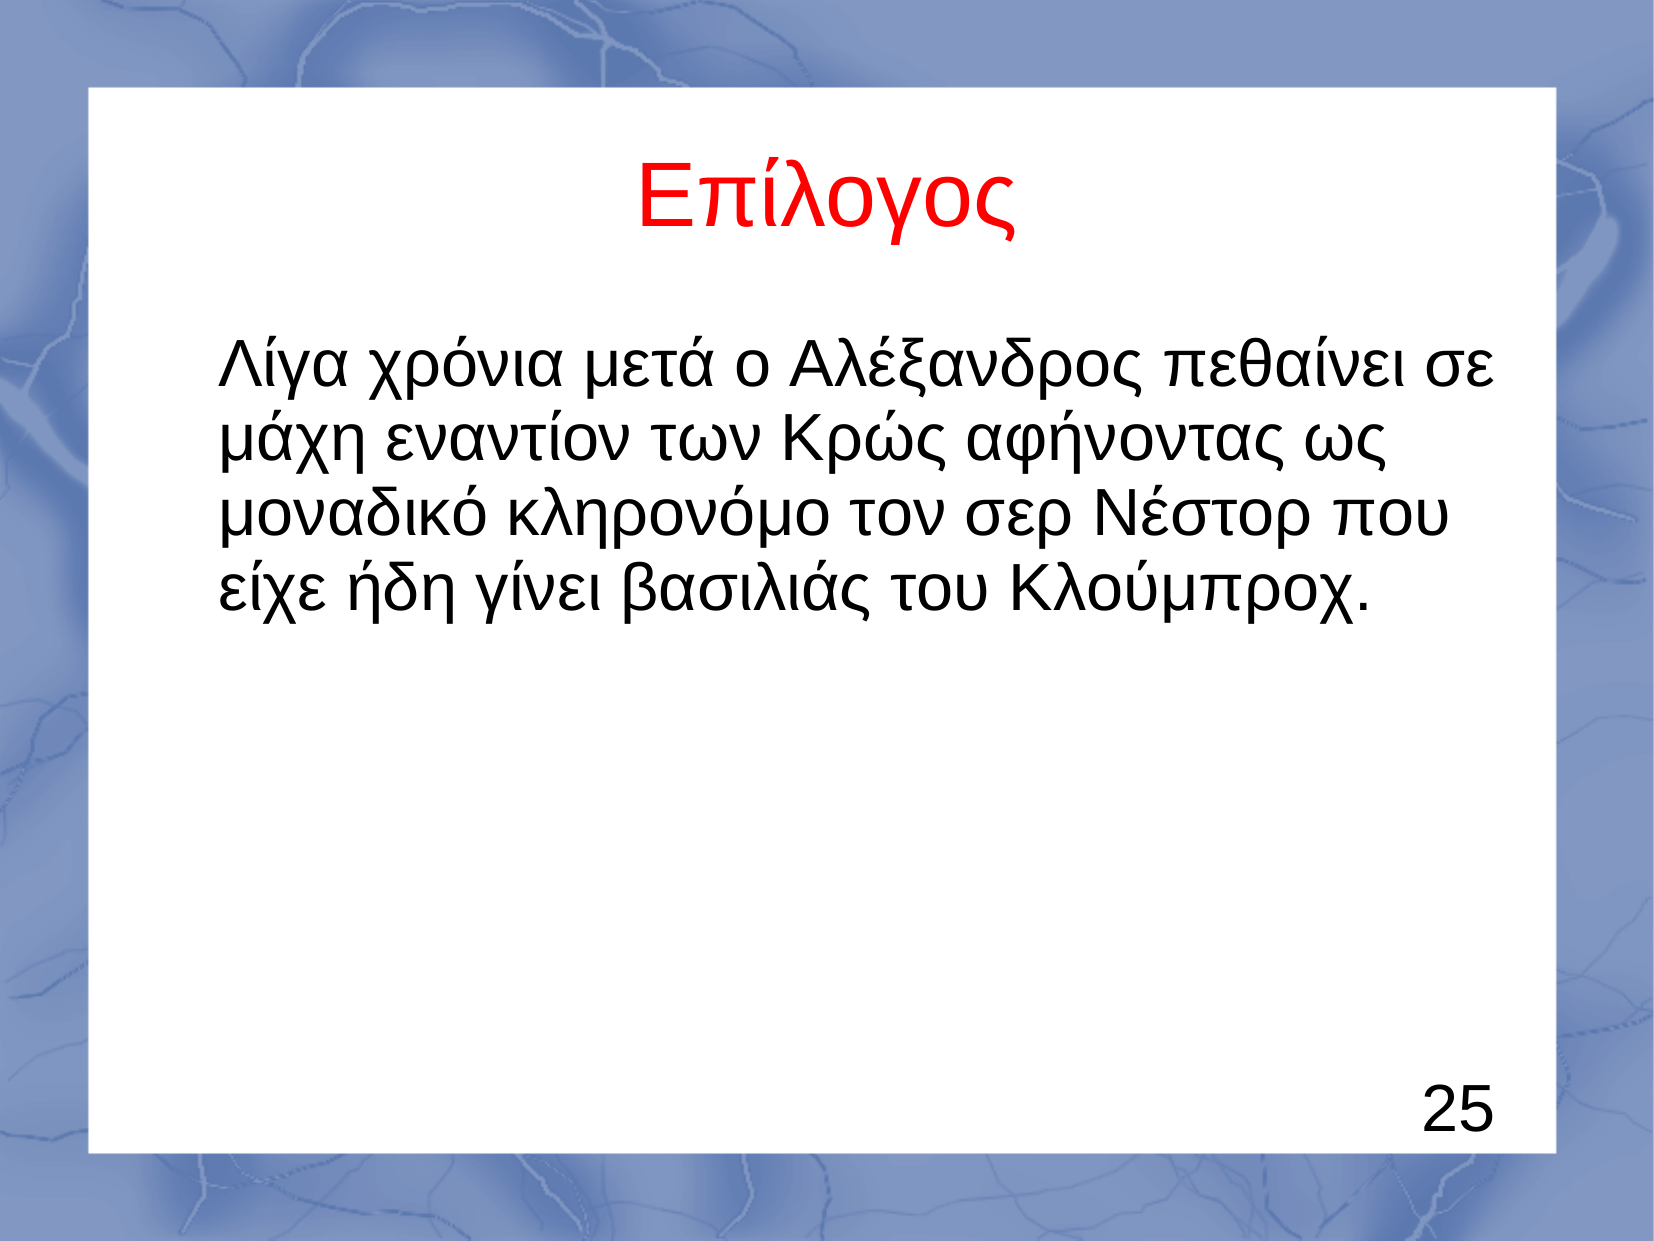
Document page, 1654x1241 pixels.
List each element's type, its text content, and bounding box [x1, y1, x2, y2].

list Λίγα χρόνια μετά ο Αλέξανδρος πεθαίνει σε μάχη εναντίον των Κρώς αφήνοντας ως μοναδικό κληρονόμο τον σερ Νέστορ που είχε ήδη γίνει βασιλιάς του Κλούμπροχ. 25 [147, 325, 1506, 1147]
title Επίλογος [118, 90, 1536, 298]
picture [0, 0, 1654, 1241]
